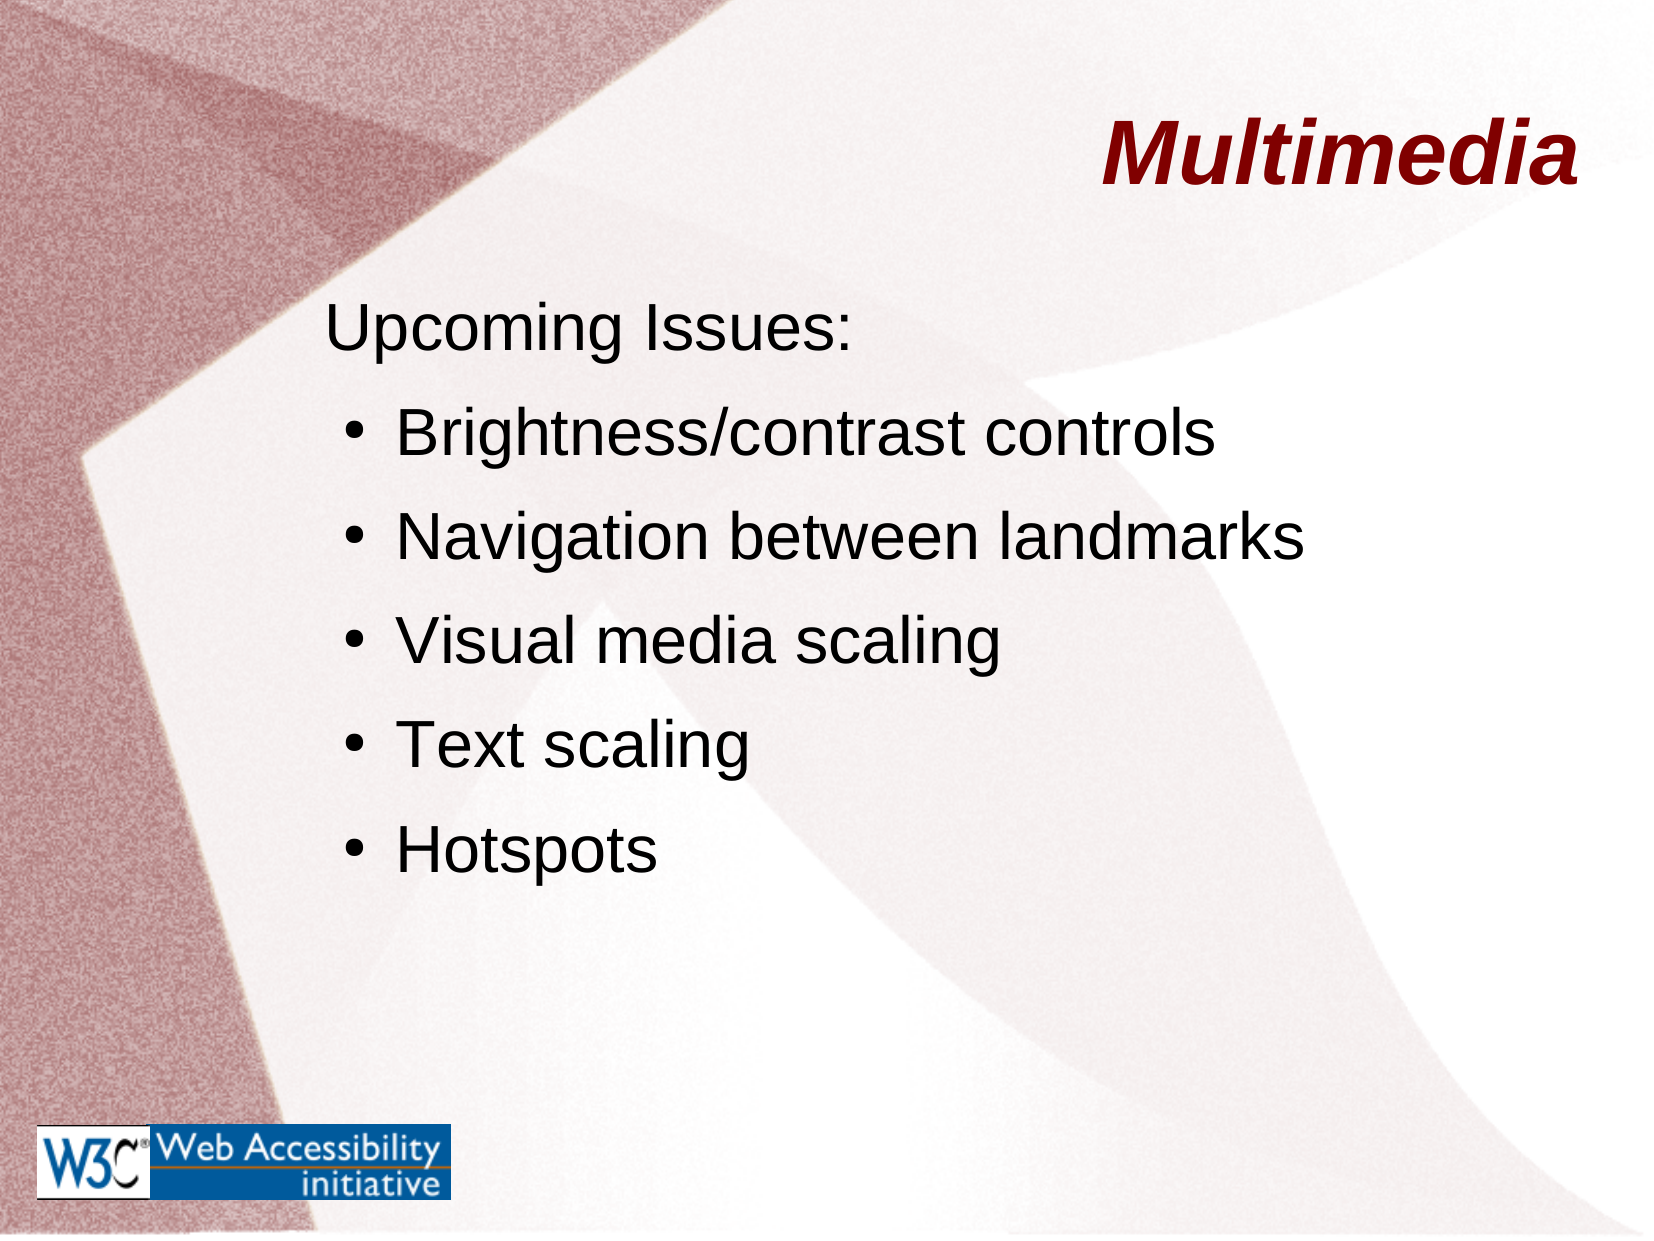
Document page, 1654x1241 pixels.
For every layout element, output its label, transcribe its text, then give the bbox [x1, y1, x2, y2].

title Multimedia [596, 49, 1607, 257]
list Upcoming Issues: Brightness/contrast controls Navigation between landmarks Visual media scaling Text scaling Hotspots [324, 290, 1601, 916]
picture [0, 0, 1654, 1241]
